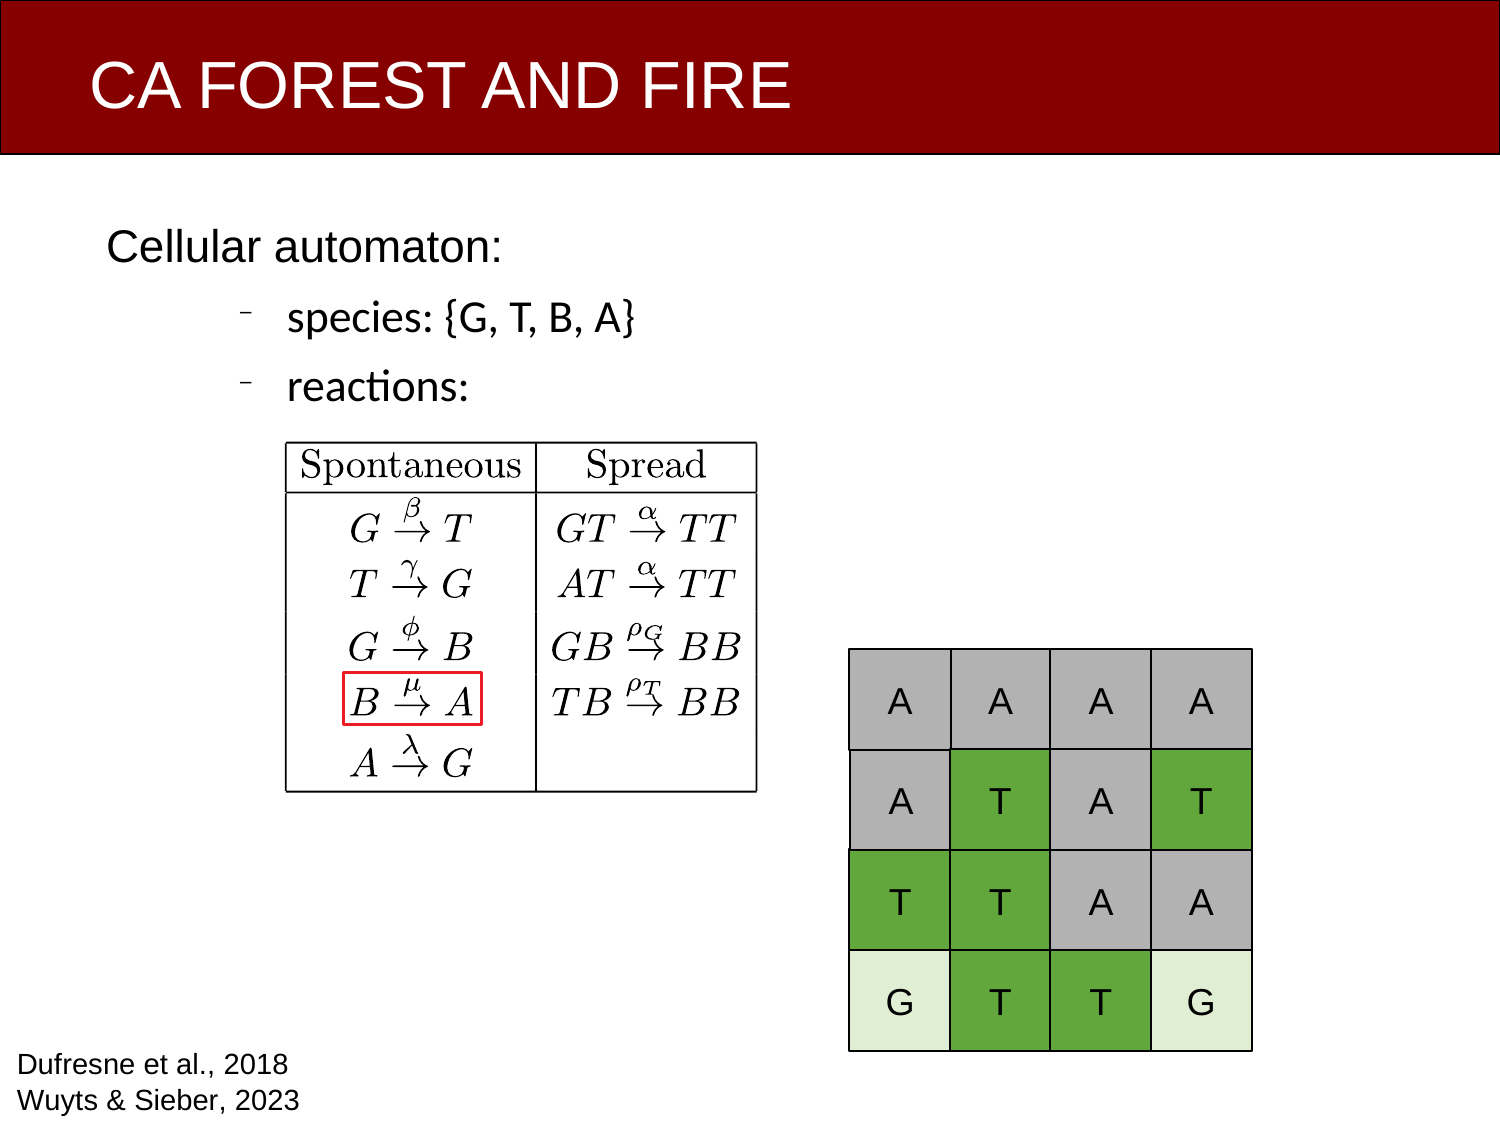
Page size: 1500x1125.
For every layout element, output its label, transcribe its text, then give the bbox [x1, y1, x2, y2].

text_box Dufresne et al., 2018 Wuyts & Sieber, 2023 [2, 1038, 442, 1125]
text_box T [1050, 952, 1150, 1052]
text_box [0, 0, 1500, 154]
text_box T [949, 952, 1050, 1052]
text_box G [849, 952, 949, 1052]
text_box G [1150, 952, 1252, 1052]
title CA FOREST AND FIRE [74, 3, 1425, 160]
list Cellular automaton: species: {G, T, B, A} reactions: [75, 209, 1425, 952]
